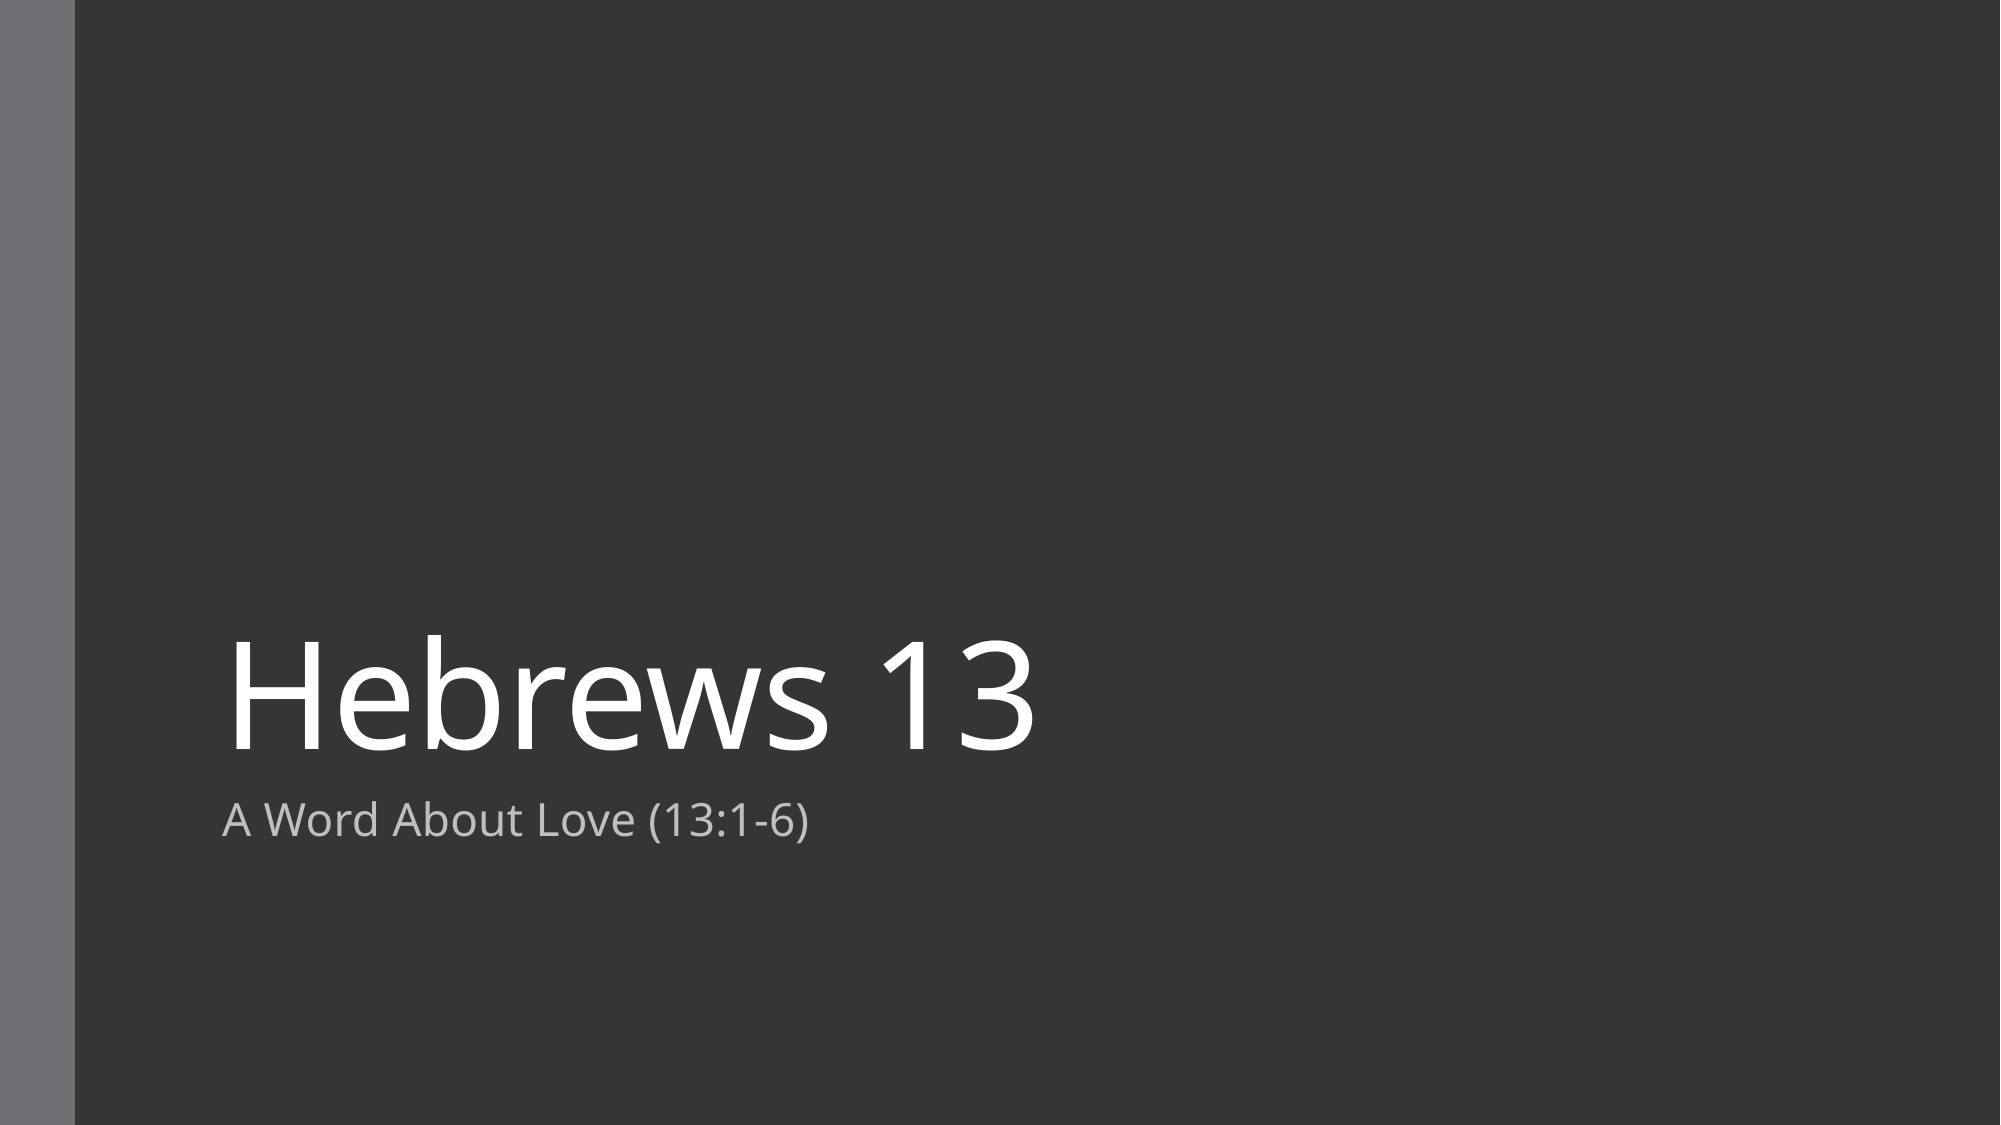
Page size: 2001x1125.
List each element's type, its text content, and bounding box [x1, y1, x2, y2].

title Hebrews 13 [206, 124, 1752, 787]
subtitle A Word About Love (13:1-6) [206, 787, 1752, 1066]
